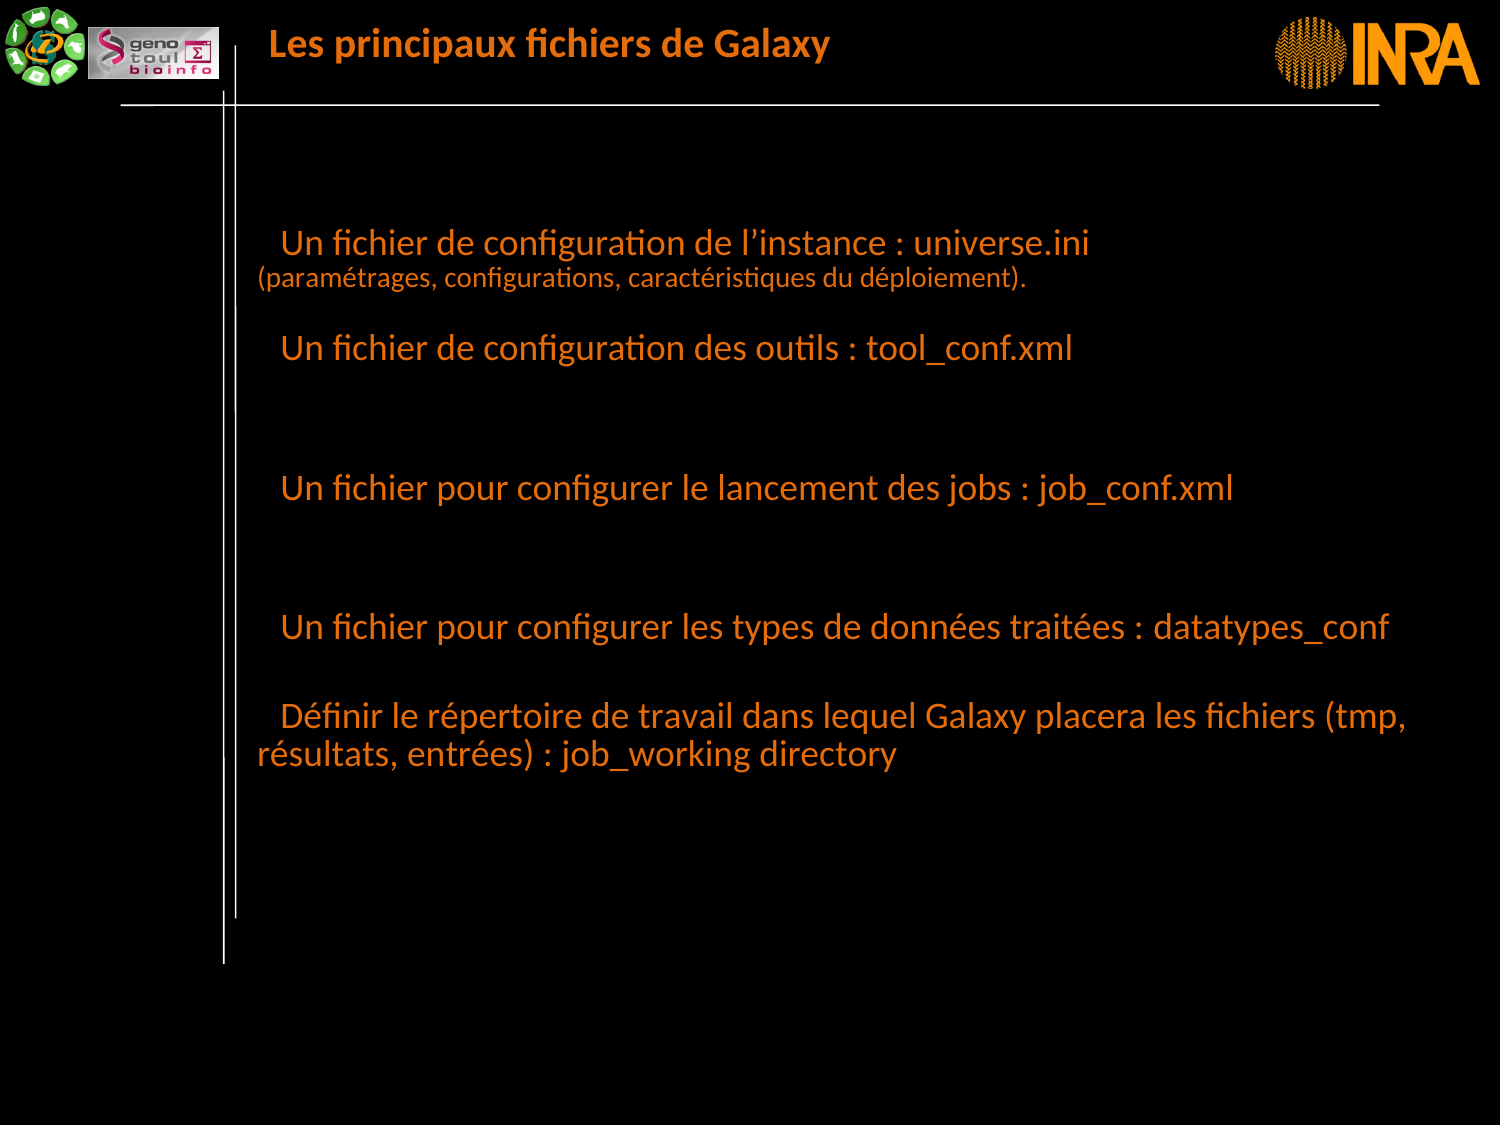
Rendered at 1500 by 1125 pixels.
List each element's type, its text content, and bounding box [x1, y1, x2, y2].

text_box Les principaux fichiers de Galaxy [253, 19, 1270, 86]
text_box Un fichier de configuration de l’instance : universe.ini (paramétrages, configurations, caractéristiques du déploiement). Un fichier de configuration des outils : tool_conf.xml Un fichier pour configurer le lancement des jobs : job_conf.xml Un fichier pour configurer les types de données traitées : datatypes_conf Définir le répertoire de travail dans lequel Galaxy placera les fichiers (tmp, résultats, entrées) : job_working directory [242, 220, 1500, 835]
